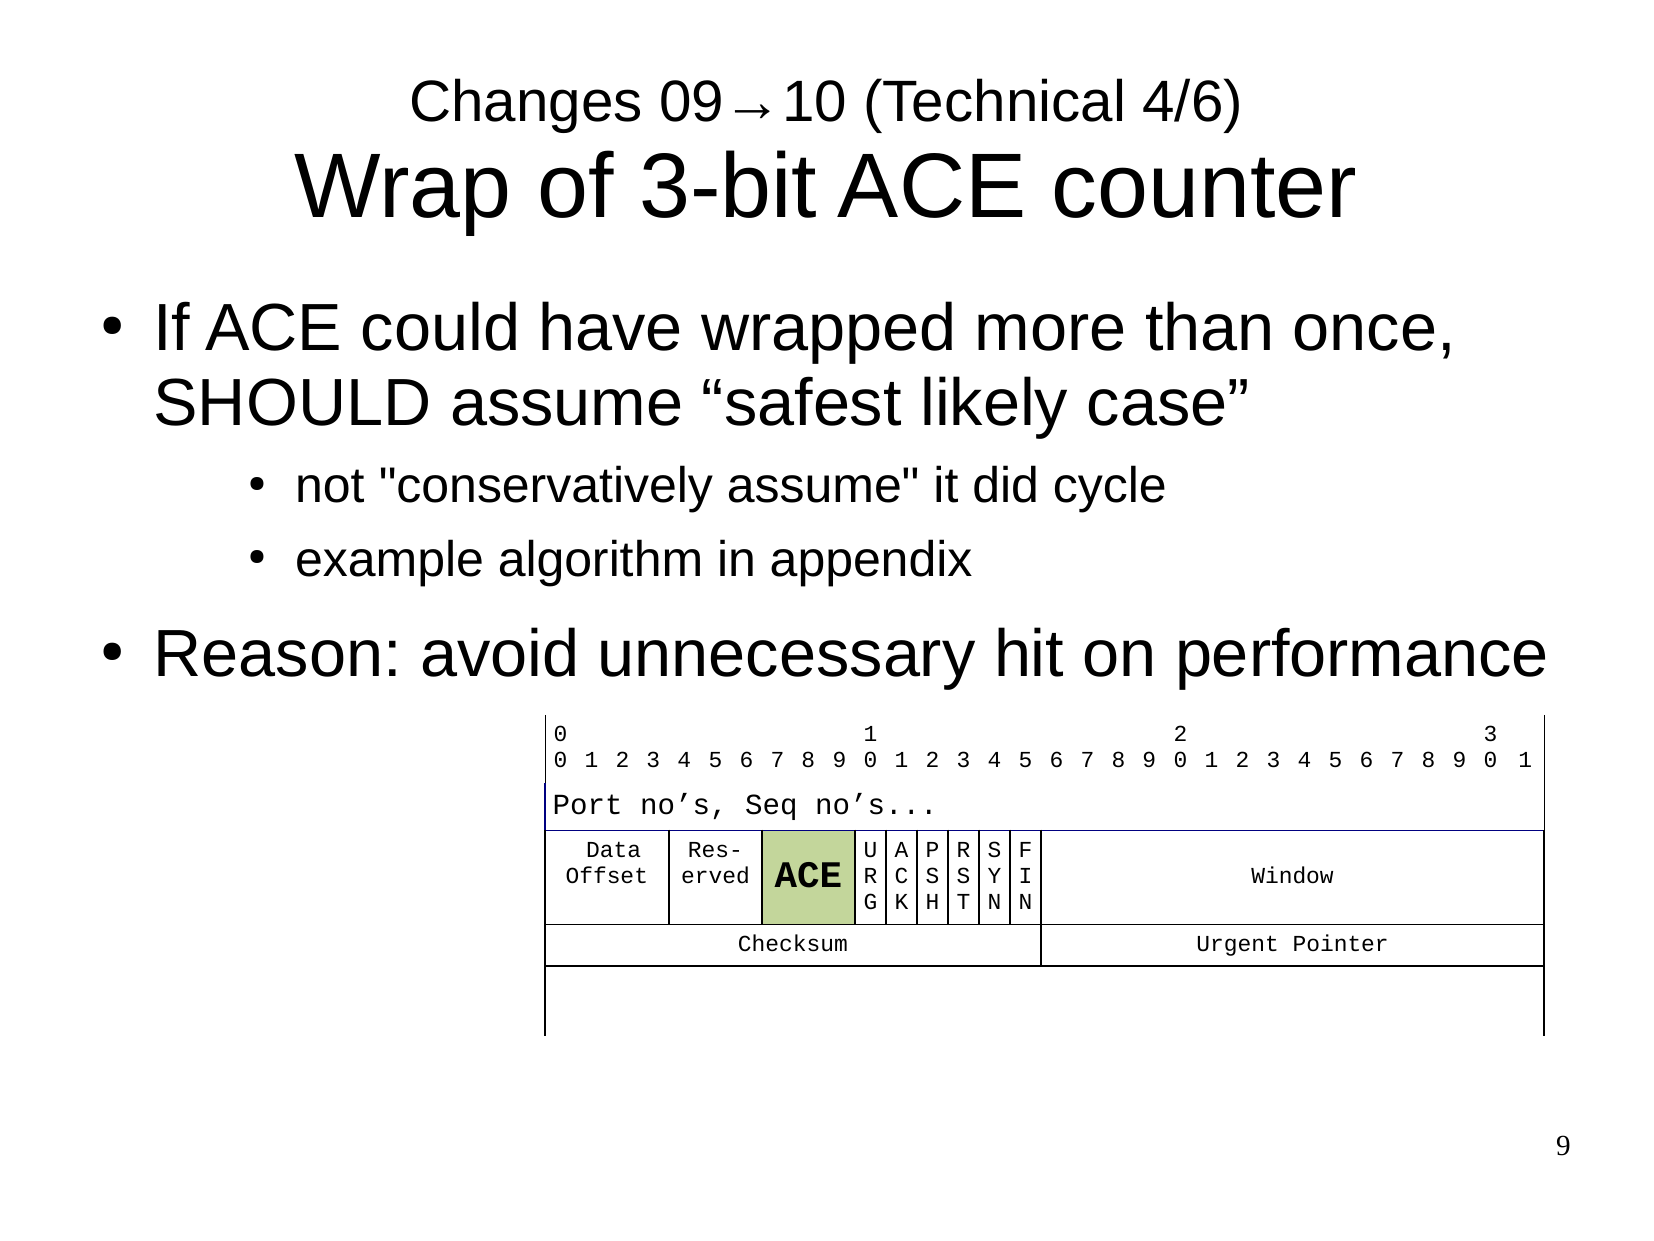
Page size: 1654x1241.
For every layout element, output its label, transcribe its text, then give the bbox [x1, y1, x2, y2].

table_header 1 [1196, 715, 1227, 783]
table_header 2 [917, 715, 948, 783]
table_header 9 [1444, 715, 1475, 783]
table_header 1 [1506, 715, 1544, 783]
table_header 20 [1165, 715, 1196, 783]
table_header 8 [1103, 715, 1134, 783]
table_header 1 [886, 715, 917, 783]
title Changes 09→10 (Technical 4/6) Wrap of 3-bit ACE counter [82, 49, 1571, 257]
table_header 6 [1041, 715, 1072, 783]
table_header 9 [824, 715, 855, 783]
table_cell FIN [1011, 831, 1040, 924]
table_header 00 [546, 715, 576, 783]
table_header 8 [793, 715, 824, 783]
table_header 2 [607, 715, 638, 783]
table_cell Data Offset [546, 831, 668, 924]
table_cell PSH [918, 831, 947, 924]
table_cell ACE [763, 831, 854, 924]
table_cell SYN [980, 831, 1009, 924]
table_header 3 [1258, 715, 1289, 783]
table_cell Res-erved [670, 831, 761, 924]
table_cell Checksum [546, 925, 1040, 965]
table_header 4 [979, 715, 1010, 783]
table_cell [546, 967, 1543, 1036]
table_header 10 [855, 715, 886, 783]
table_cell Window [1042, 831, 1543, 924]
table_header 30 [1475, 715, 1506, 783]
table_header 4 [1289, 715, 1320, 783]
table_header 5 [700, 715, 731, 783]
table_header 3 [638, 715, 669, 783]
list If ACE could have wrapped more than once, SHOULD assume “safest likely case” not "conservatively assume" it did cycle example algorithm in appendix Reason: avoid unnecessary hit on performance [82, 290, 1571, 1010]
table_cell Urgent Pointer [1042, 925, 1543, 965]
table_header 6 [731, 715, 762, 783]
table_header 2 [1227, 715, 1258, 783]
table_cell RST [949, 831, 978, 924]
table_header 6 [1351, 715, 1382, 783]
table_header 4 [669, 715, 700, 783]
table_cell ACK [887, 831, 916, 924]
table_header 7 [1382, 715, 1413, 783]
table_header 5 [1320, 715, 1351, 783]
table_header 9 [1134, 715, 1165, 783]
table_header 7 [1072, 715, 1103, 783]
table_cell URG [856, 831, 885, 924]
table_header 5 [1010, 715, 1041, 783]
table_header 3 [948, 715, 979, 783]
table_header 8 [1413, 715, 1444, 783]
table_header 1 [576, 715, 607, 783]
table_header 7 [762, 715, 793, 783]
table_cell Port no’s, Seq no’s... [546, 783, 1544, 830]
